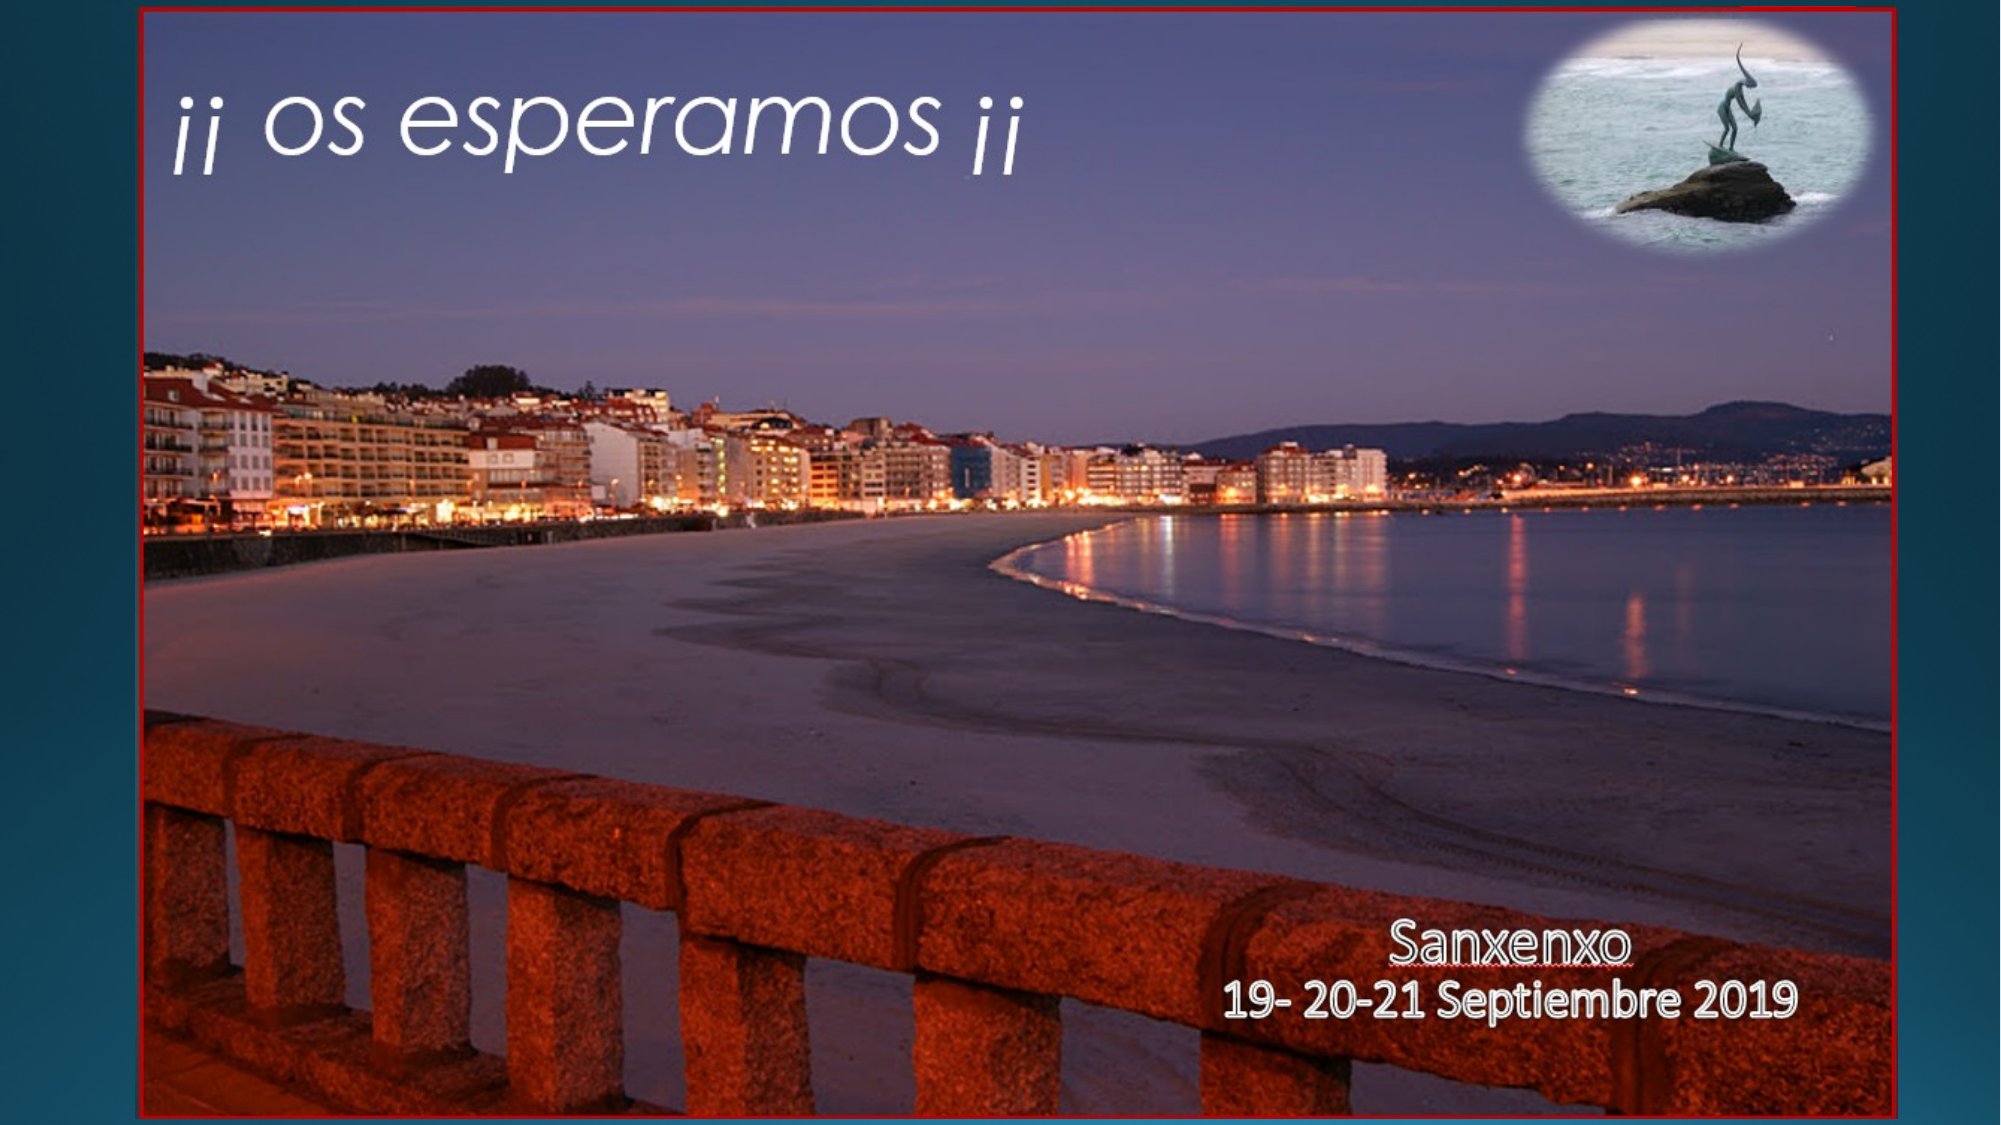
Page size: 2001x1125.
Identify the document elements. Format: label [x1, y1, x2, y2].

picture [135, 6, 1898, 1119]
